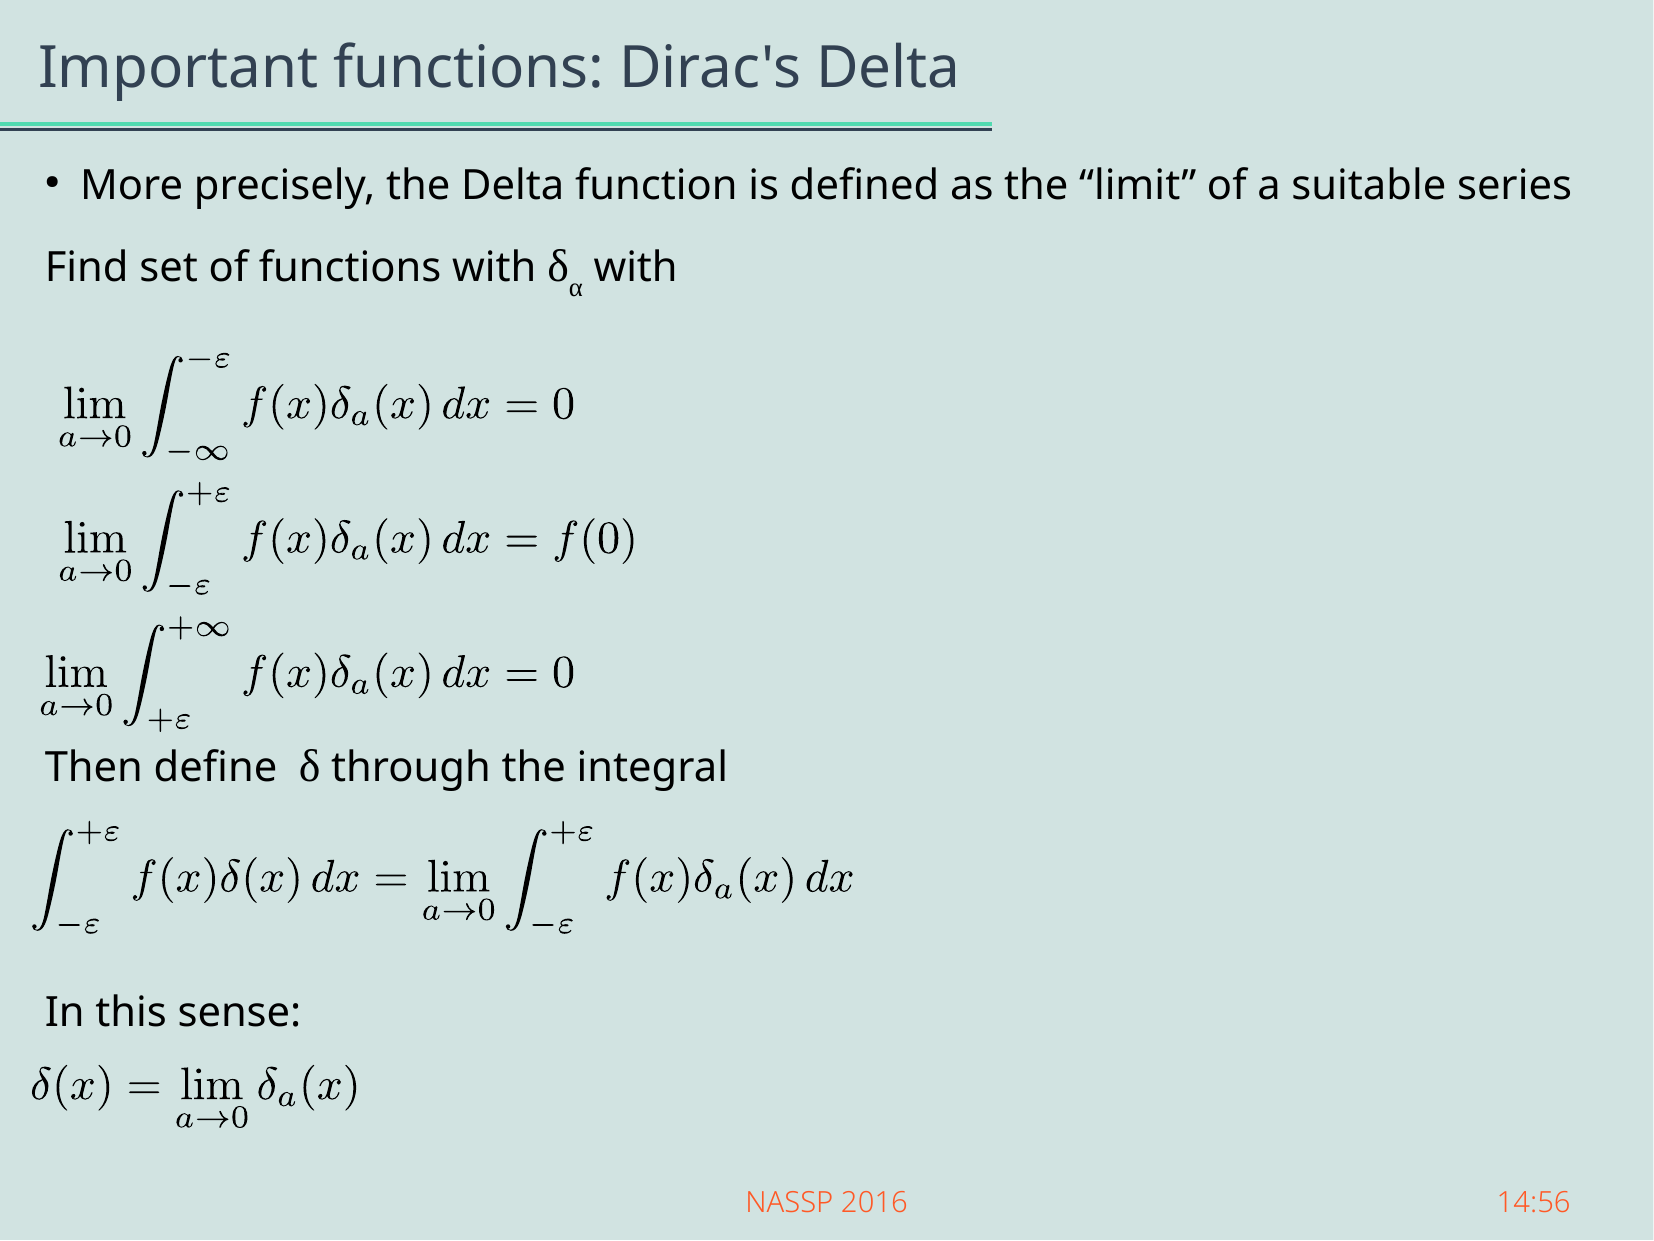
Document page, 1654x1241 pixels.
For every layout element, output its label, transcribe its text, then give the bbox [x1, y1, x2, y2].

text_box [30, 1064, 361, 1128]
text_box [38, 347, 638, 733]
text_box More precisely, the Delta function is defined as the “limit” of a suitable series Find set of functions with δα with Then define δ through the integral In this sense: [30, 147, 1637, 1170]
text_box [29, 820, 855, 937]
text_box Important functions: Dirac's Delta [23, 17, 1347, 103]
